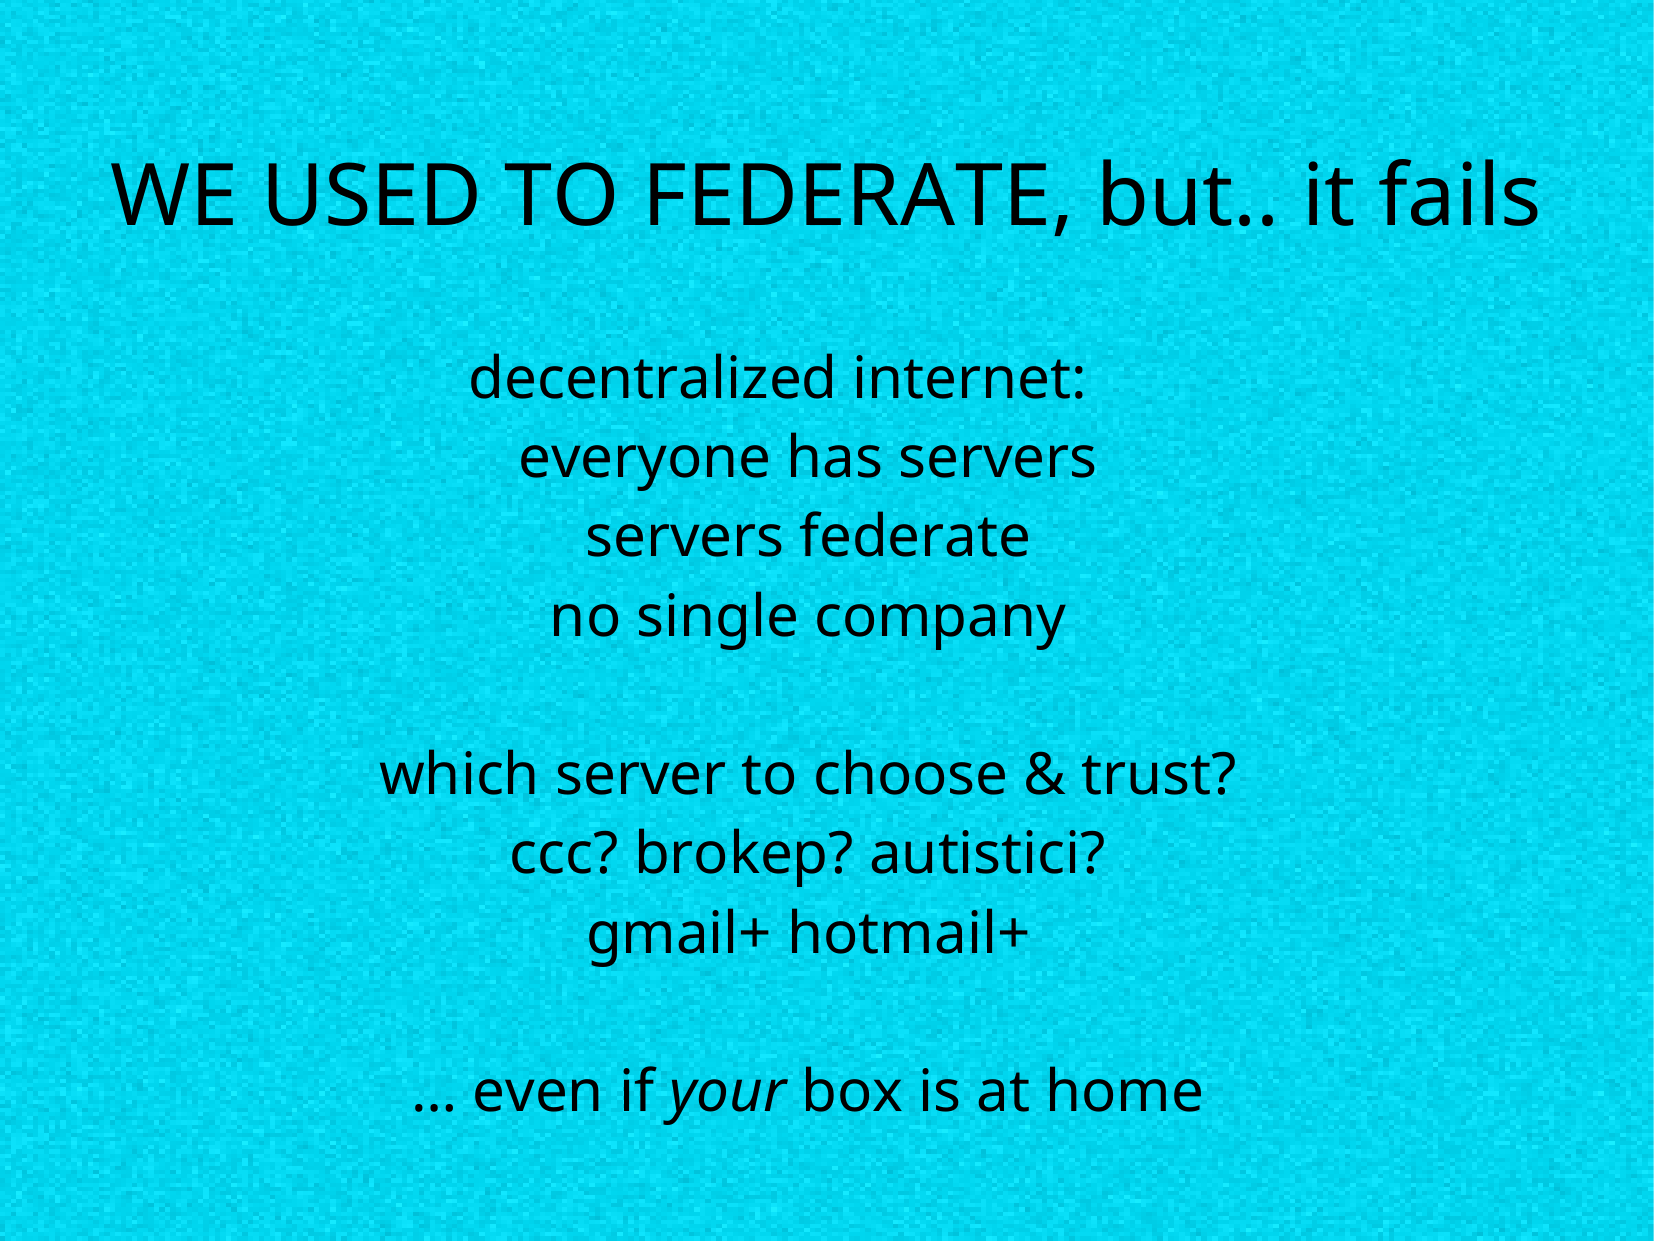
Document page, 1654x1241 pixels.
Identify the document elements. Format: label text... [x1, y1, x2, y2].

title WE USED TO FEDERATE, but.. it fails [82, 88, 1571, 296]
subtitle decentralized internet: everyone has servers servers federate no single company which server to choose & trust? ccc? brokep? autistici? gmail+ hotmail+ … even if your box is at home [80, 372, 1536, 1092]
picture [0, 0, 1654, 1241]
